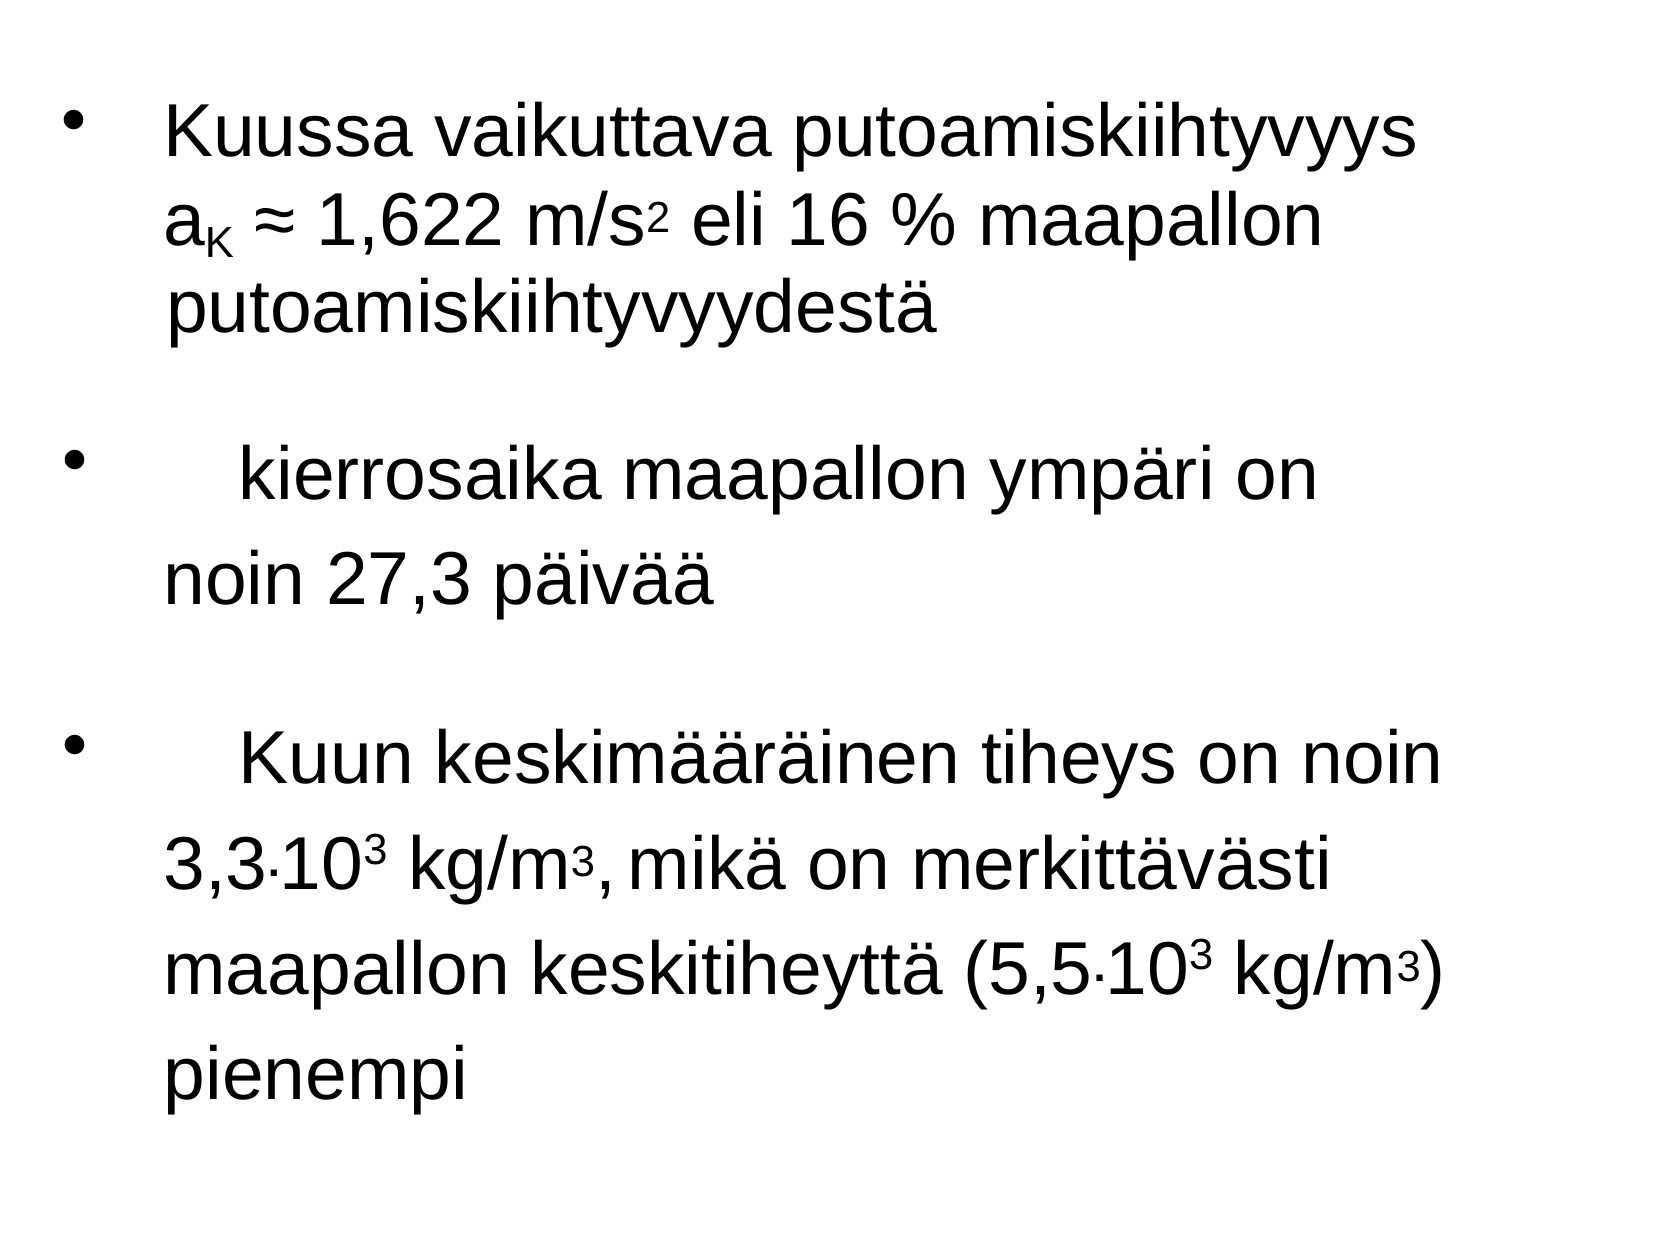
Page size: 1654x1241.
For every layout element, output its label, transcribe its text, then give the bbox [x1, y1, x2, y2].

text_box Kuussa vaikuttava putoamiskiihtyvyys aK ≈ 1,622 m/s2 eli 16 % maapallon putoamiskiihtyvyydestä kierrosaika maapallon ympäri on noin 27,3 päivää Kuun keskimääräinen tiheys on noin 3,3.103 kg/m3, mikä on merkittävästi maapallon keskitiheyttä (5,5.103 kg/m3) pienempi [47, 82, 1488, 984]
